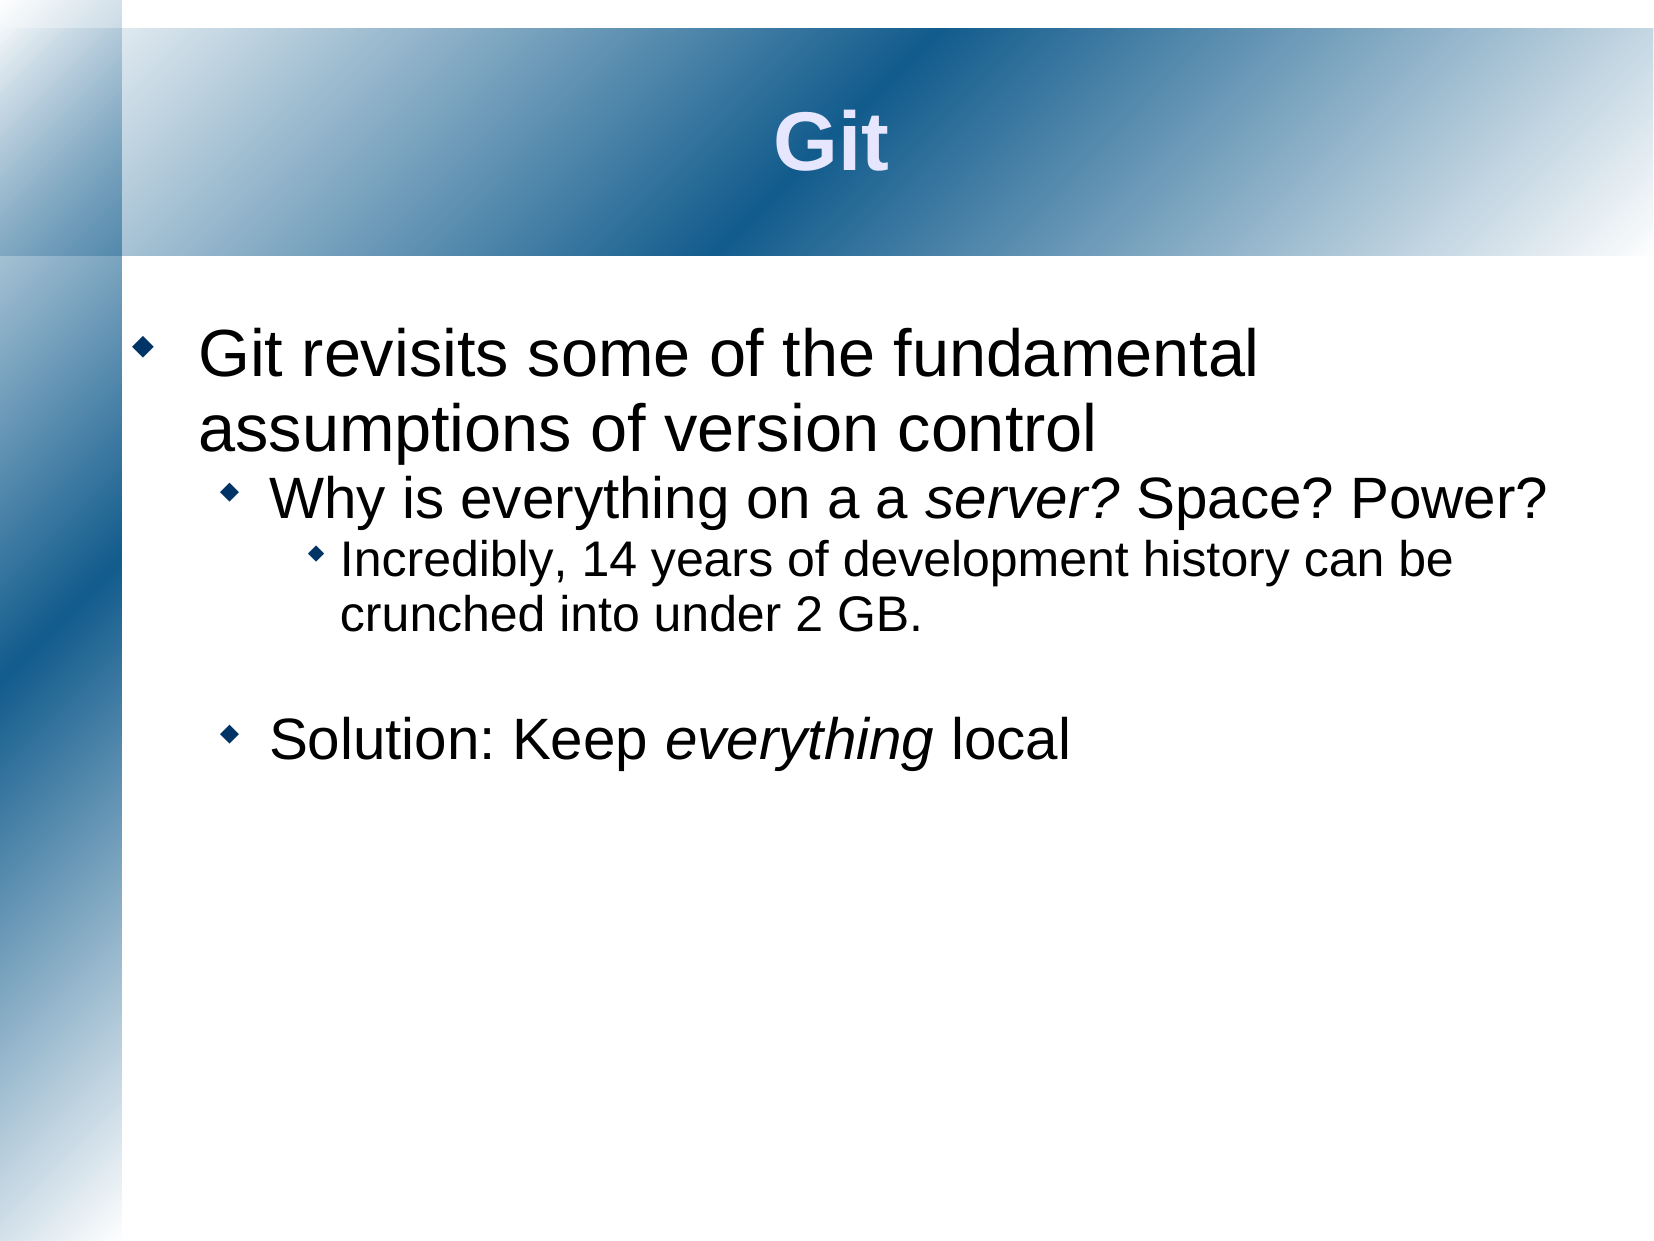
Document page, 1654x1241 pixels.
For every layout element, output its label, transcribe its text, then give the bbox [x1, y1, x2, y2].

list Git revisits some of the fundamental assumptions of version control Why is everything on a a server? Space? Power? Incredibly, 14 years of development history can be crunched into under 2 GB. Solution: Keep everything local [127, 316, 1603, 1174]
title Git [125, 37, 1538, 246]
